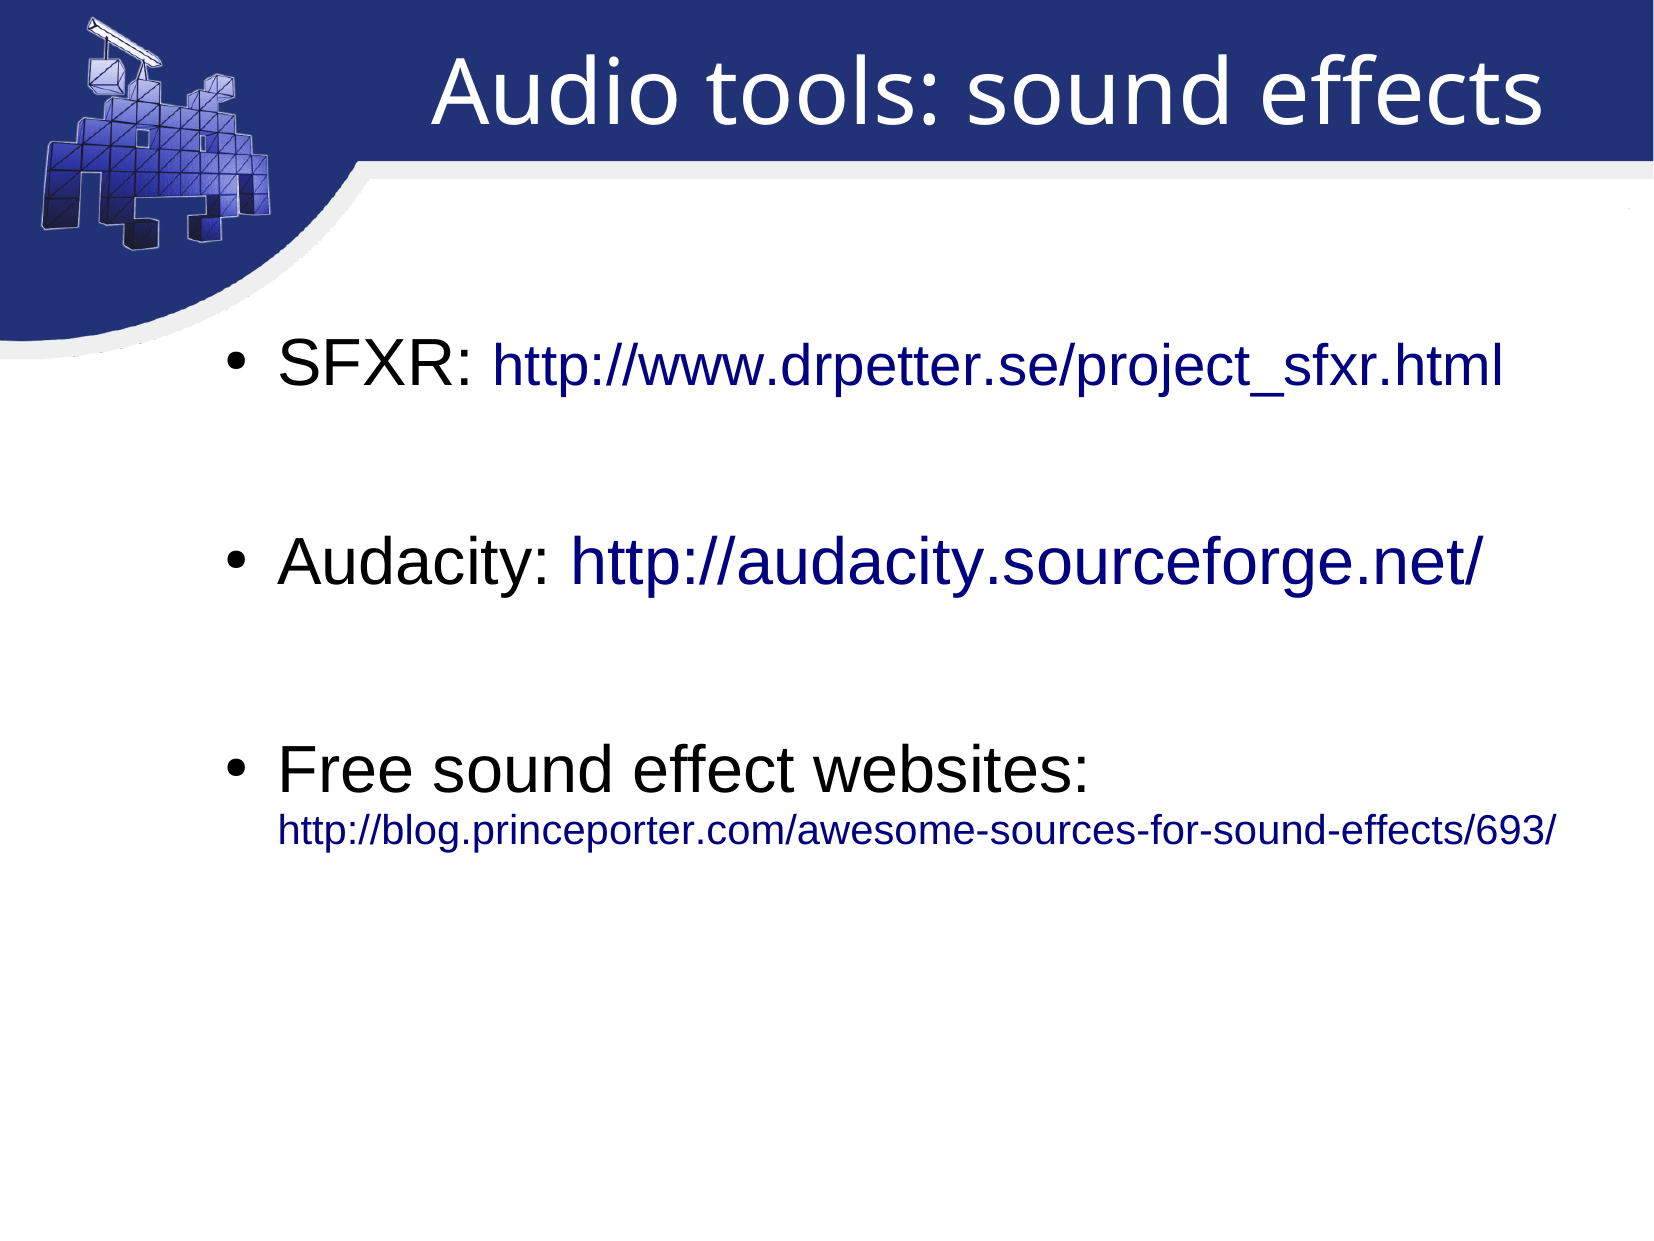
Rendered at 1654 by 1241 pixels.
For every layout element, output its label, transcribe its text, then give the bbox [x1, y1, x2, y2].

title Audio tools: sound effects [354, 35, 1625, 142]
list SFXR: http://www.drpetter.se/project_sfxr.html Audacity: http://audacity.sourceforge.net/ Free sound effect websites: http://blog.princeporter.com/awesome-sources-for-sound-effects/693/ [206, 324, 1595, 1078]
picture [0, 0, 1654, 443]
